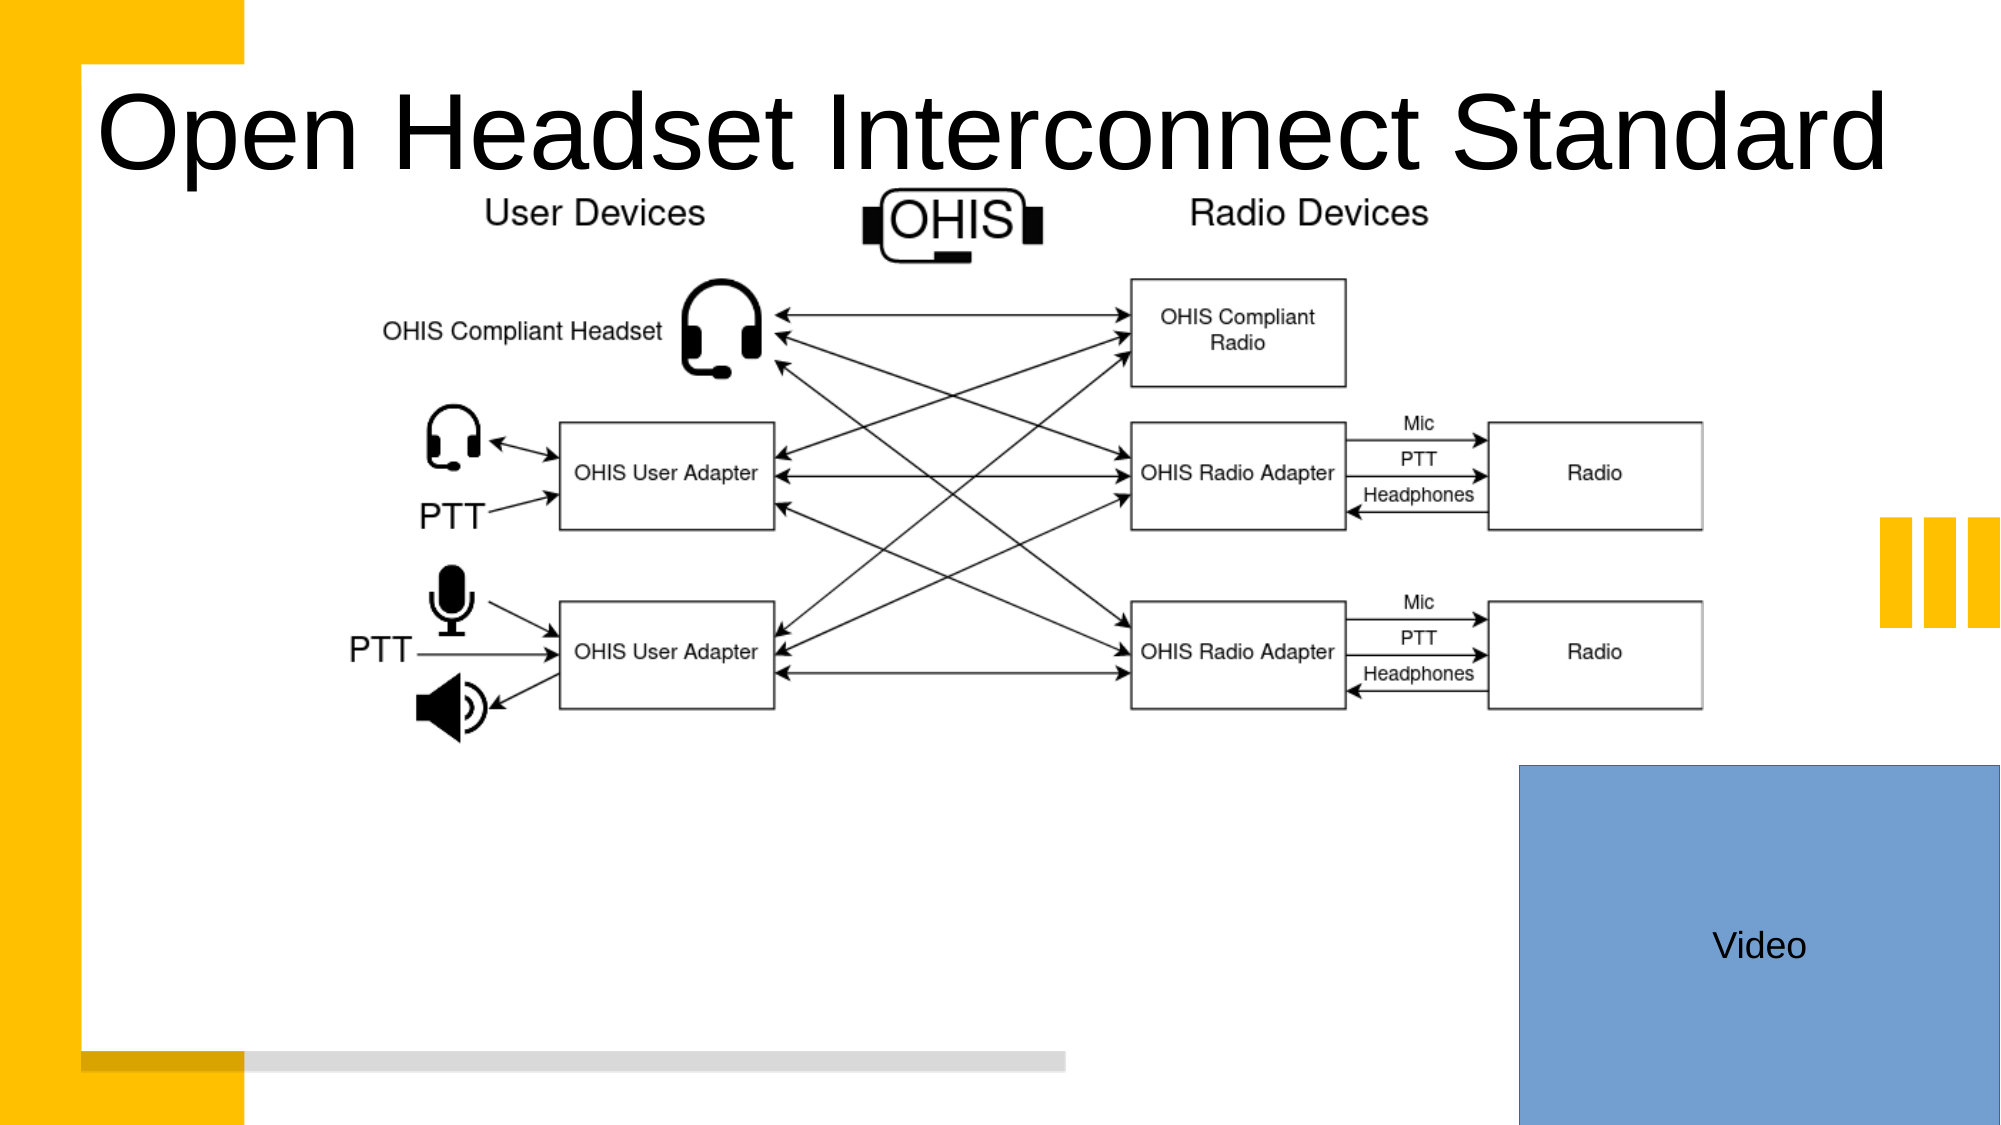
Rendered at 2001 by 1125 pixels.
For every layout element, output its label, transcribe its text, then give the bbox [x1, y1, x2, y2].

picture [345, 187, 1704, 748]
text_box Video [1519, 765, 2000, 1125]
text_box [0, 0, 2000, 1125]
text_box Open Headset Interconnect Standard [81, 64, 1921, 201]
